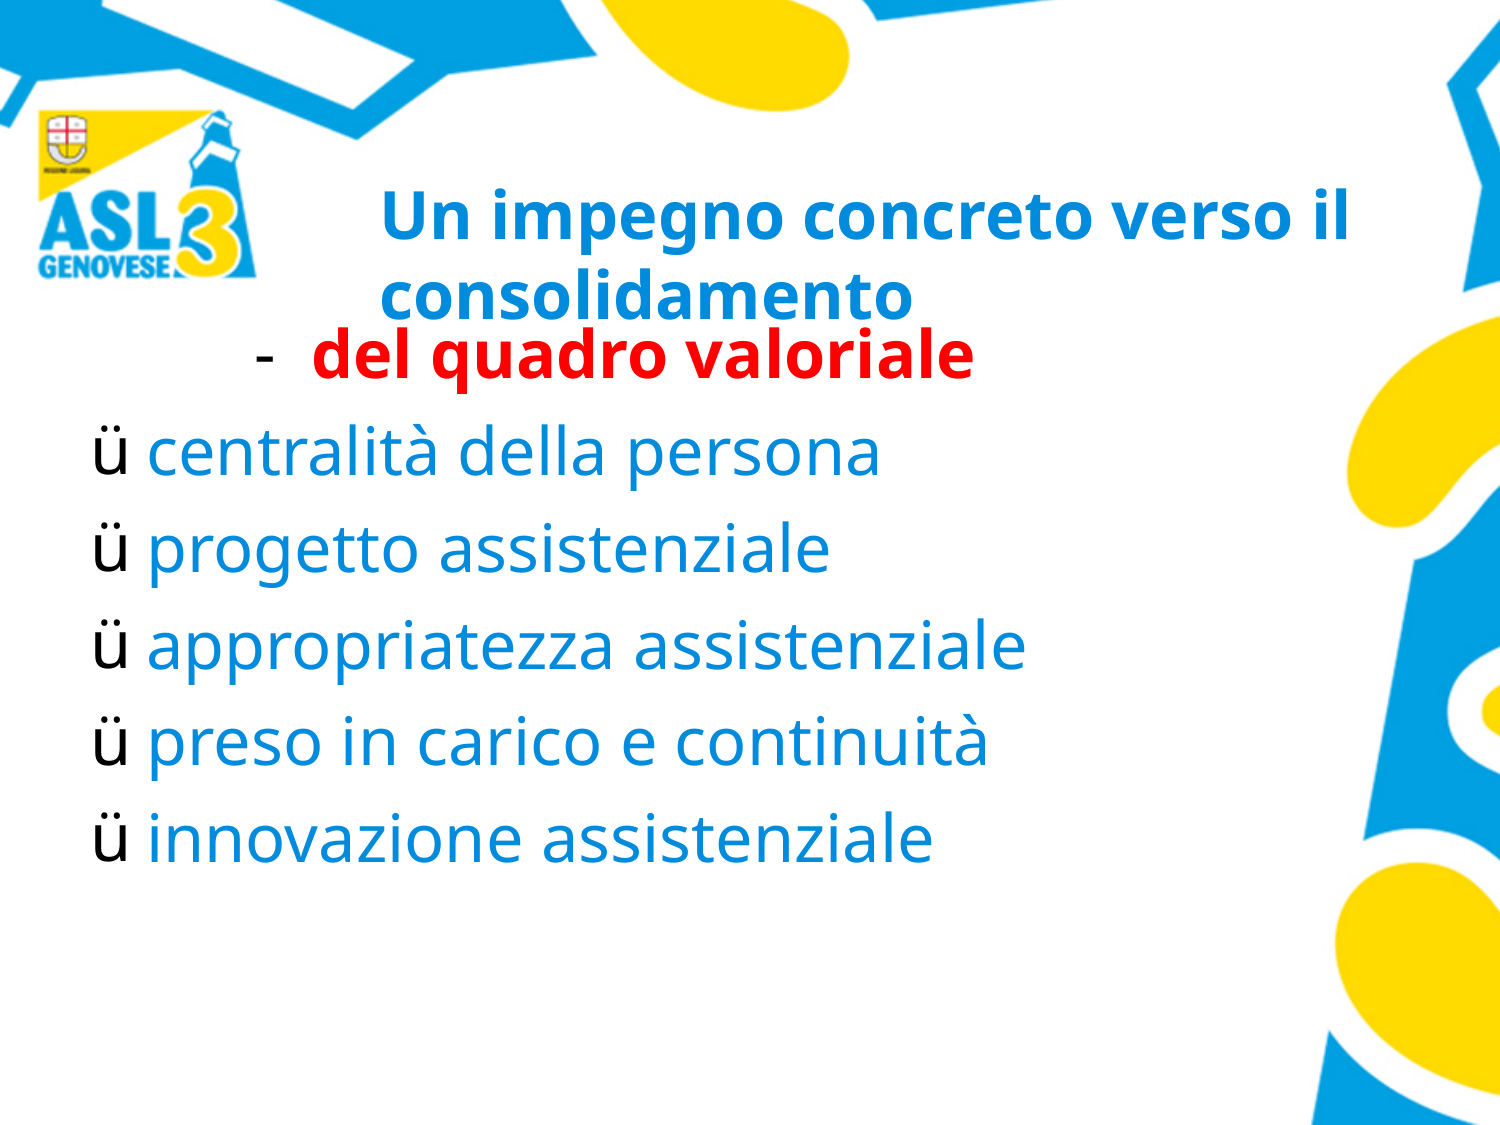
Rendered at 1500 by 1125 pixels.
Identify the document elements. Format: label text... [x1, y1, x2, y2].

list del quadro valoriale centralità della persona progetto assistenziale appropriatezza assistenziale preso in carico e continuità innovazione assistenziale [75, 304, 1263, 1060]
title Un impegno concreto verso il consolidamento [364, 165, 1427, 281]
